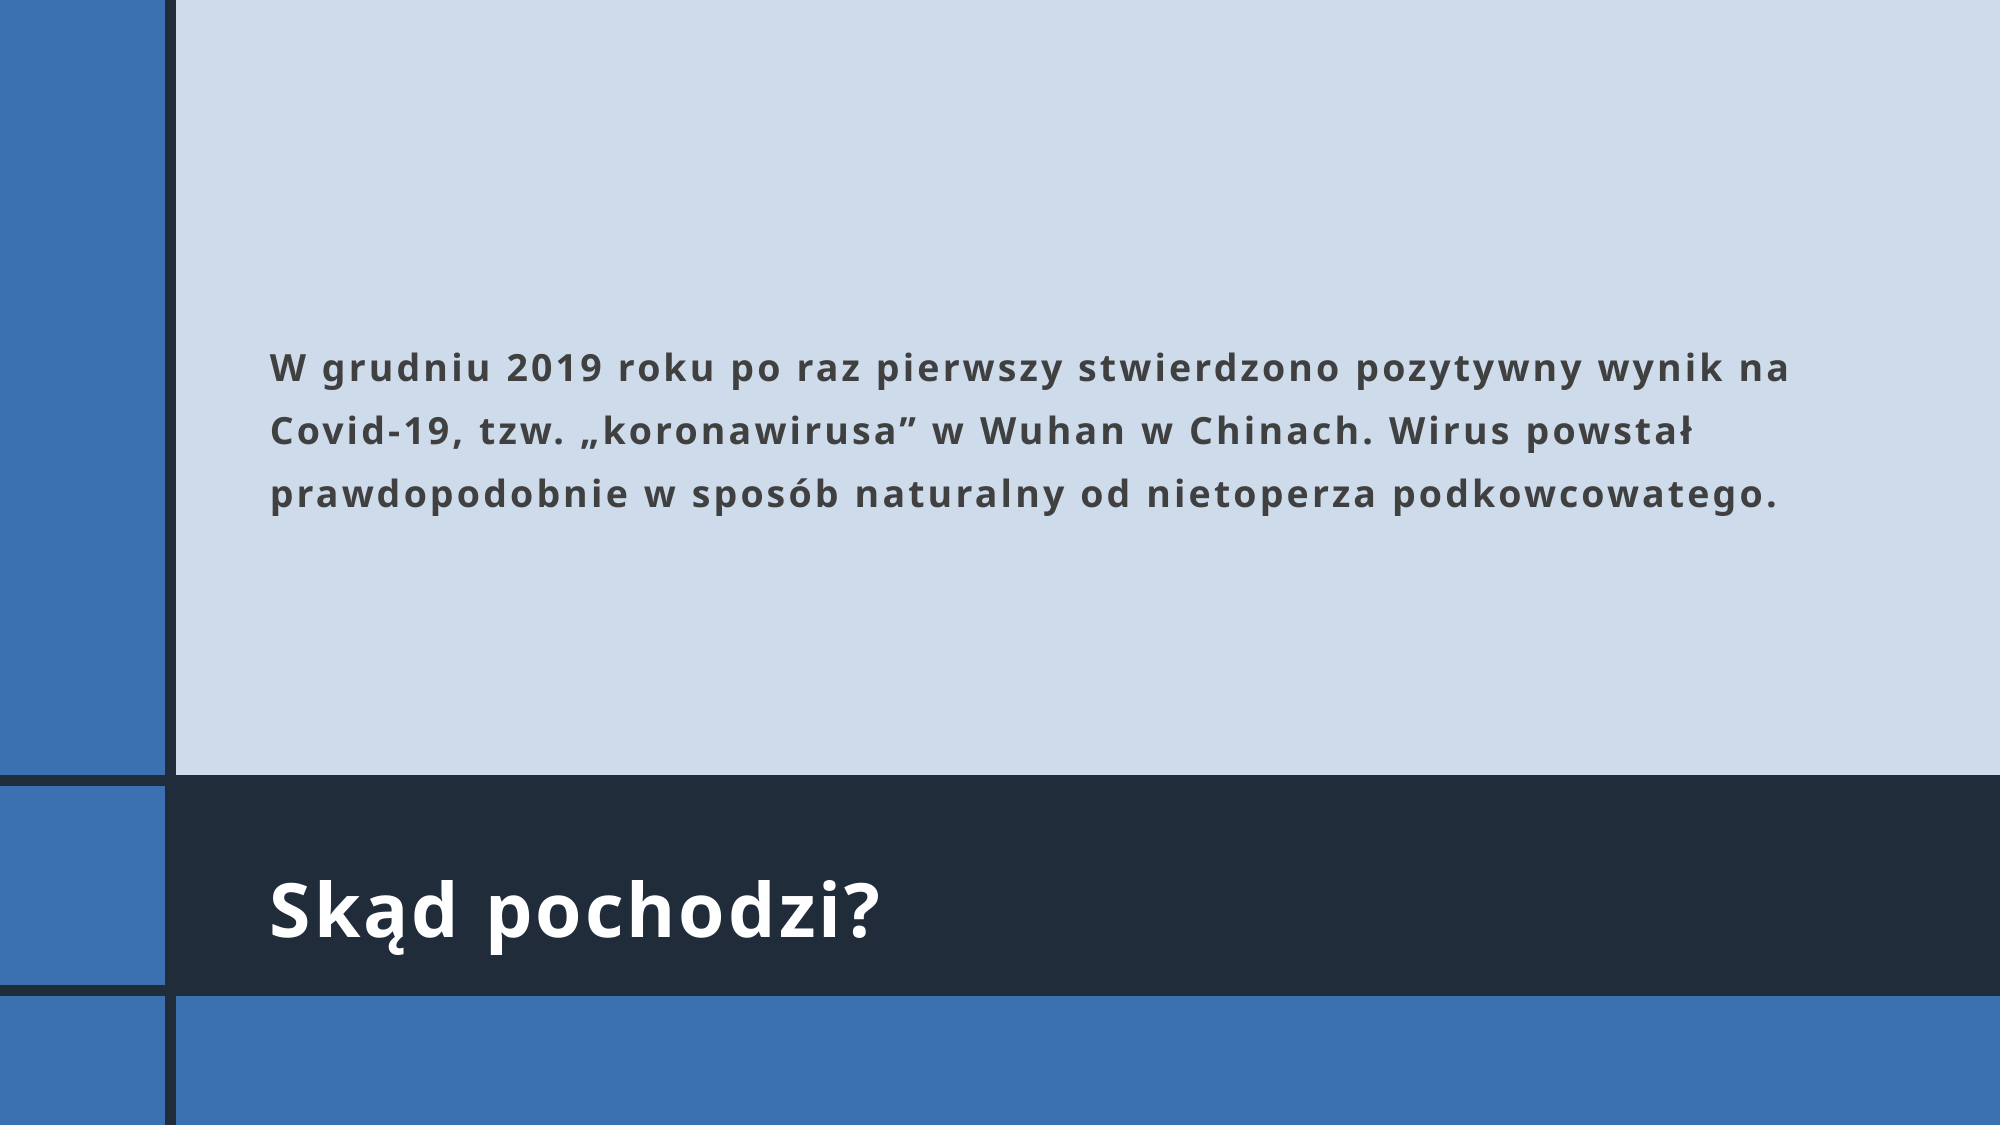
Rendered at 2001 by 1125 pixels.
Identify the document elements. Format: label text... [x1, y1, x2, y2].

list W grudniu 2019 roku po raz pierwszy stwierdzono pozytywny wynik na Covid-19, tzw. „koronawirusa” w Wuhan w Chinach. Wirus powstał prawdopodobnie w sposób naturalny od nietoperza podkowcowatego. [251, 115, 1882, 724]
title Skąd pochodzi? [251, 799, 1895, 969]
text_box [0, 0, 2000, 1125]
